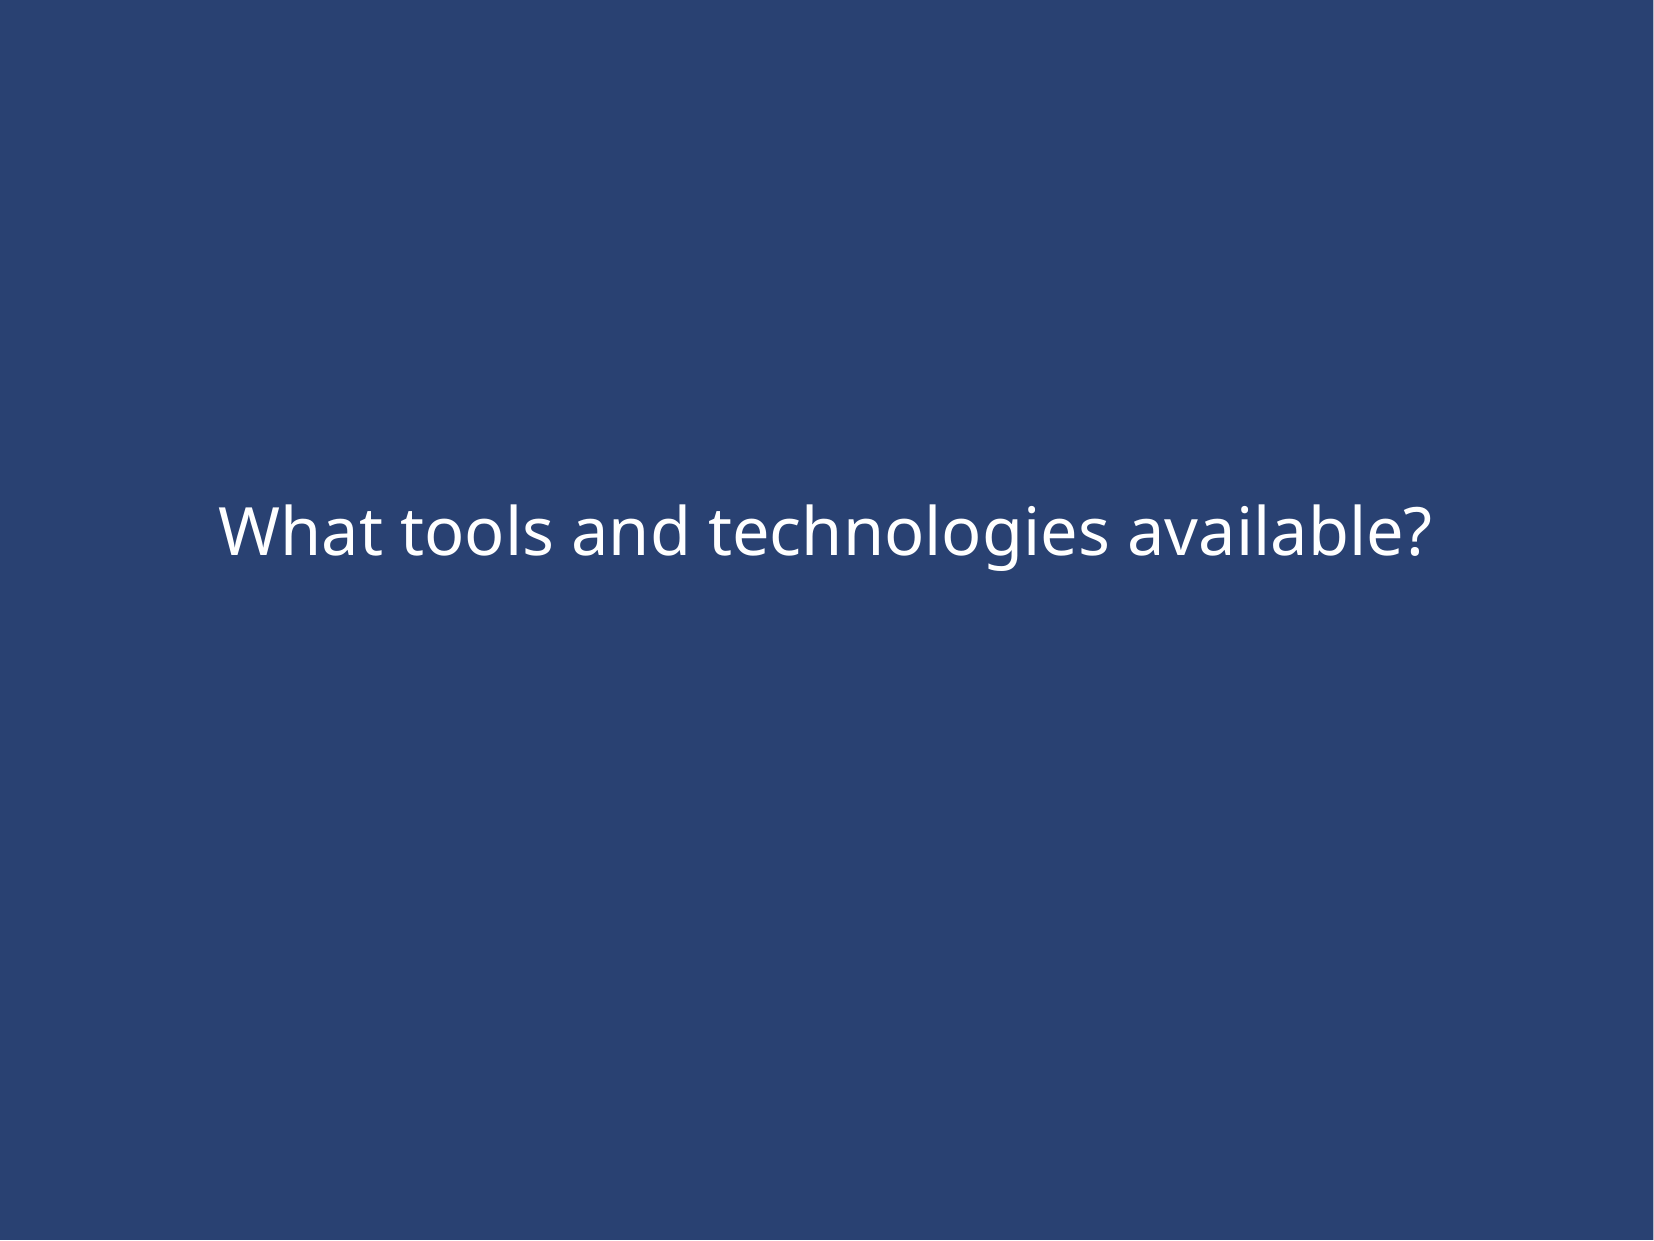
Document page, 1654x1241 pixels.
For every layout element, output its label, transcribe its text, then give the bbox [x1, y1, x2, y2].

subtitle What tools and technologies available? [82, 49, 1571, 1109]
